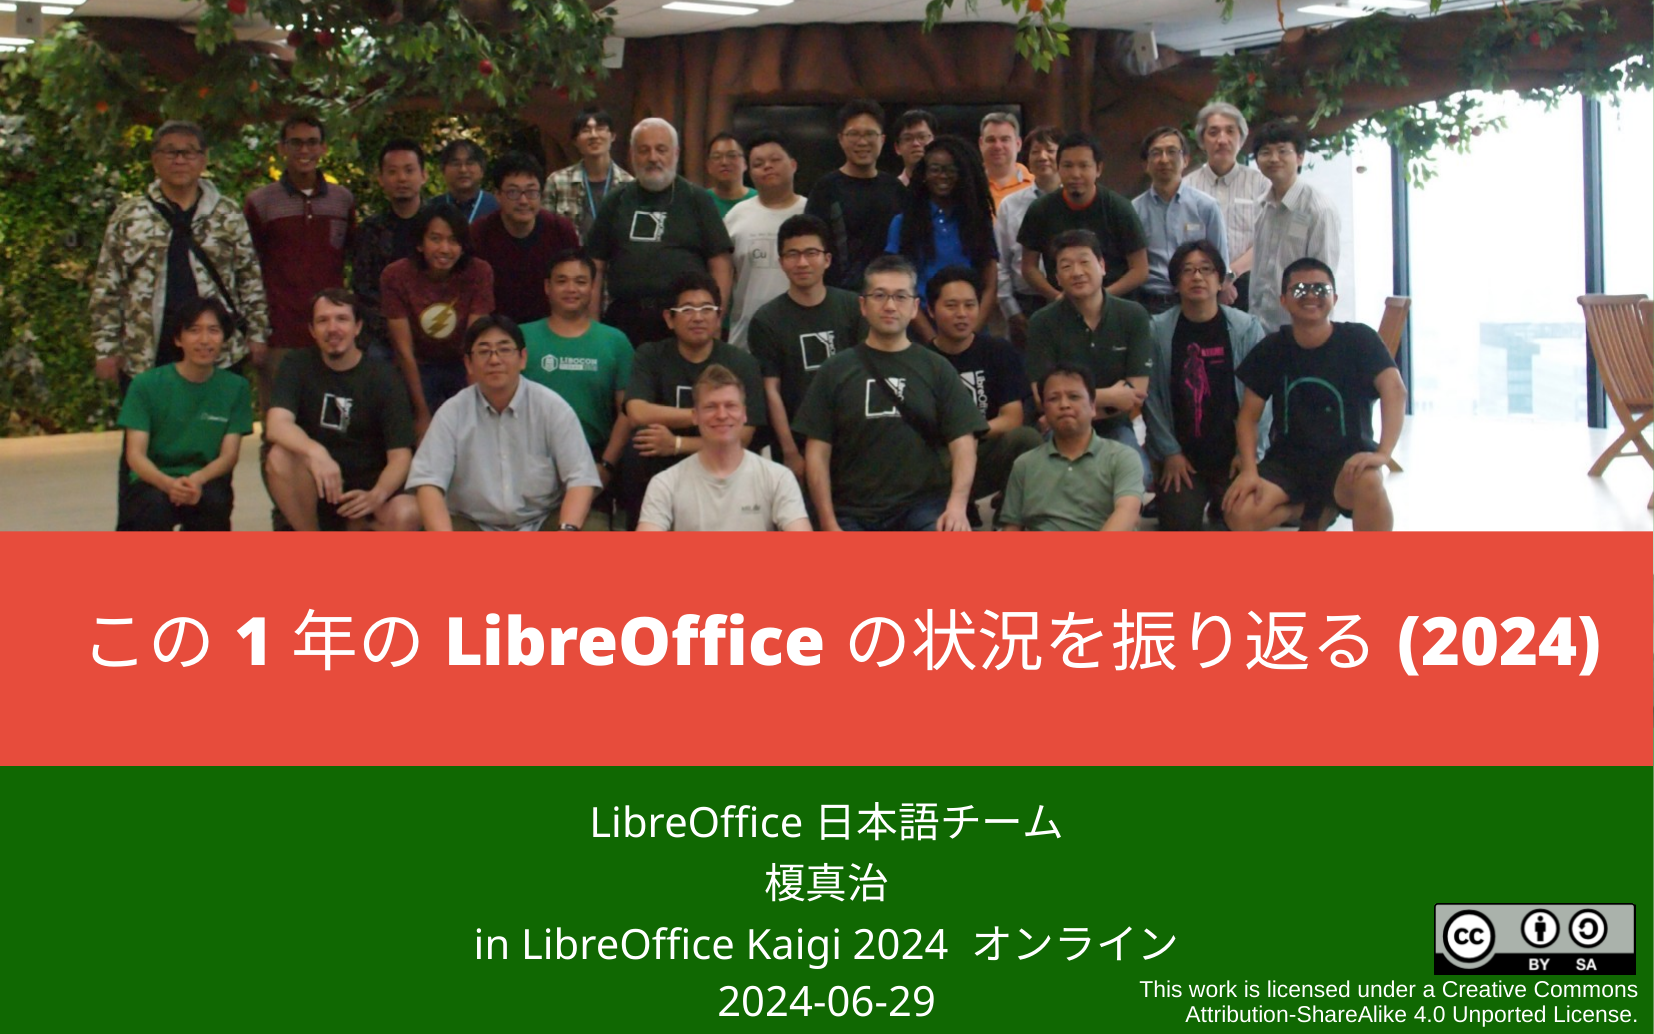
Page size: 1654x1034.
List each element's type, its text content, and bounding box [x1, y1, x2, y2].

subtitle LibreOffice日本語チーム 榎真治 in LibreOffice Kaigi 2024 オンライン 2024-06-29 [59, 786, 1595, 1032]
picture [1434, 903, 1636, 975]
text_box This work is licensed under a Creative Commons Attribution-ShareAlike 4.0 Unported License. [1092, 969, 1654, 1034]
title この1年のLibreOfficeの状況を振り返る(2024) [29, 539, 1654, 733]
picture [0, 0, 1654, 539]
